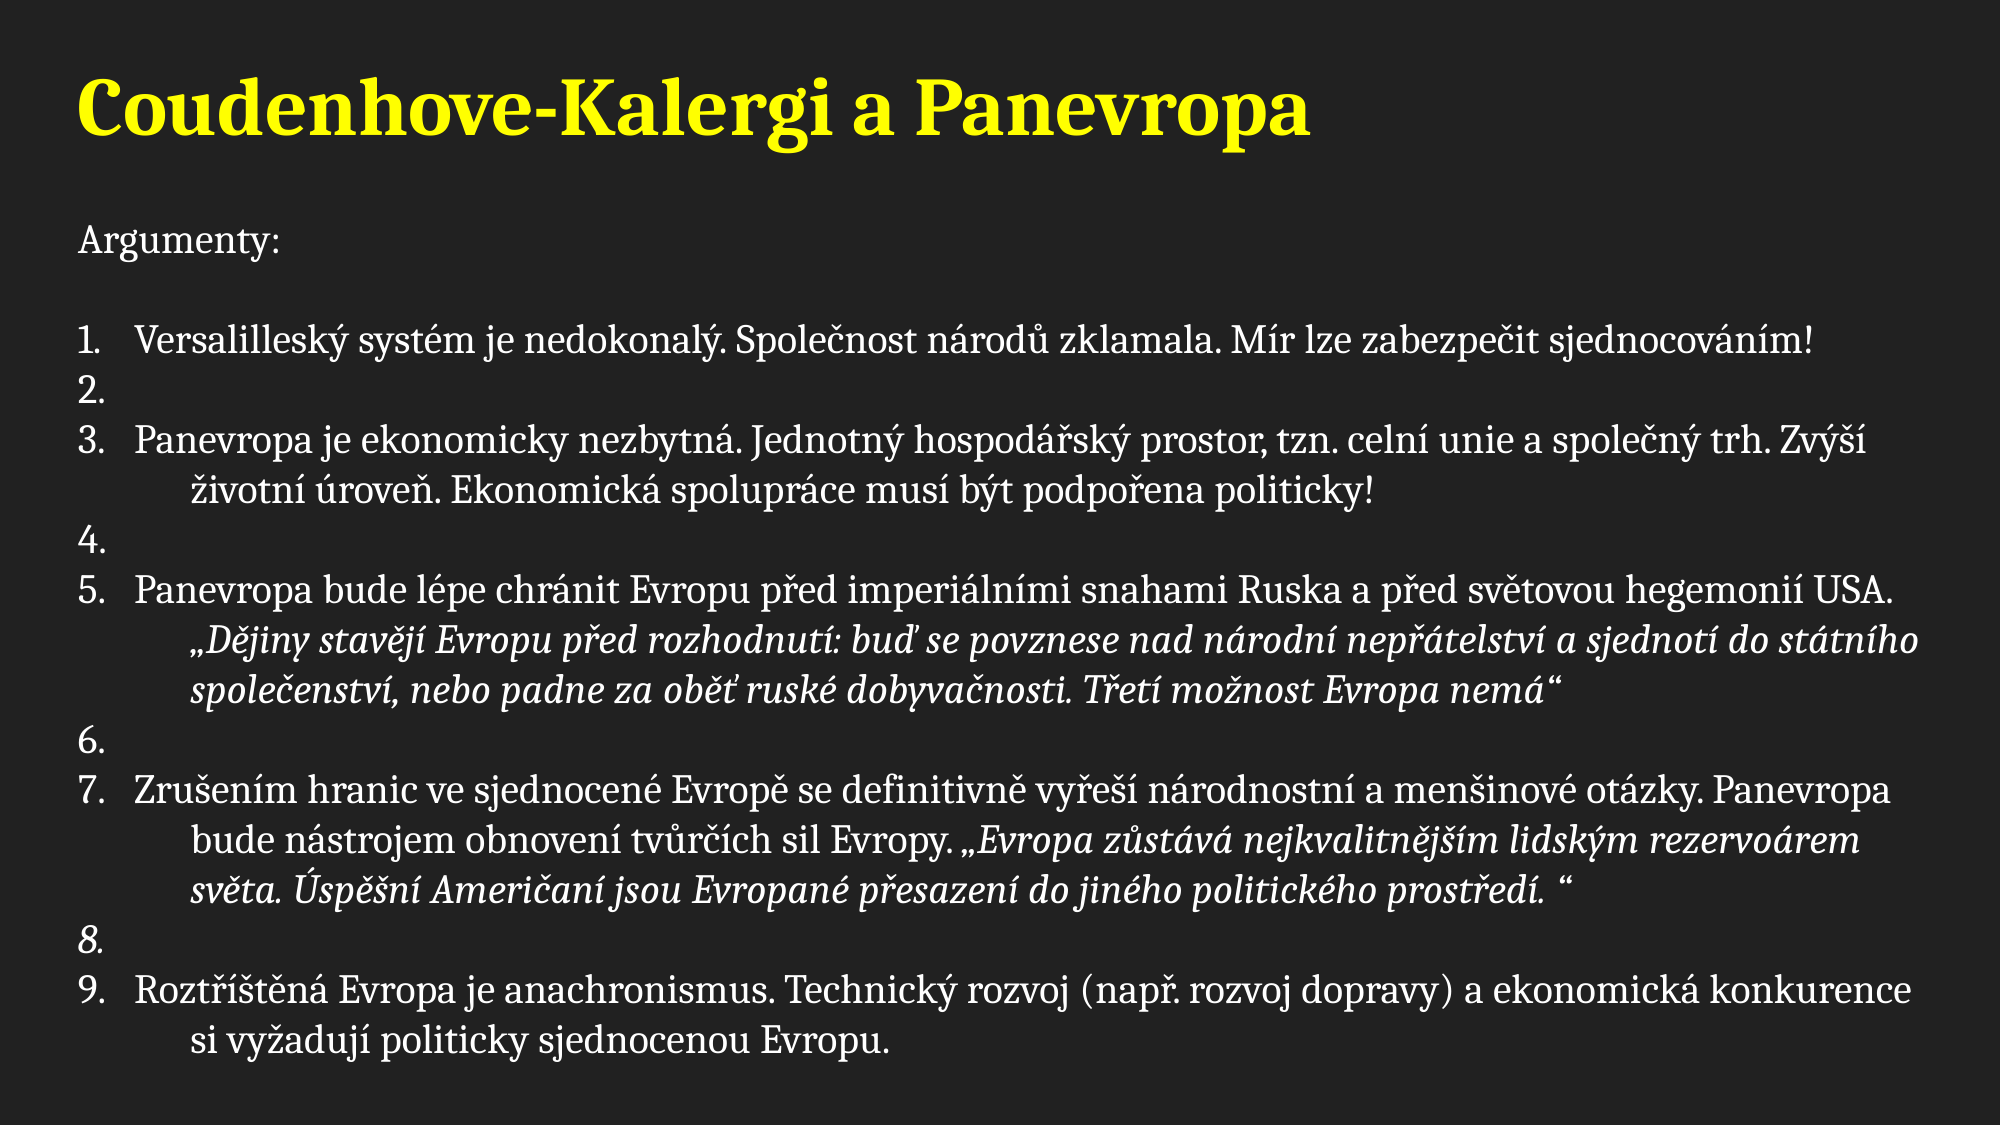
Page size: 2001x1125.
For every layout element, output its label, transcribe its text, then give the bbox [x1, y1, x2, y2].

text_box Coudenhove-Kalergi a Panevropa Argumenty: Versalilleský systém je nedokonalý. Společnost národů zklamala. Mír lze zabezpečit sjednocováním! Panevropa je ekonomicky nezbytná. Jednotný hospodářský prostor, tzn. celní unie a společný trh. Zvýší životní úroveň. Ekonomická spolupráce musí být podpořena politicky! Panevropa bude lépe chránit Evropu před imperiálními snahami Ruska a před světovou hegemonií USA. „Dějiny stavějí Evropu před rozhodnutí: buď se povznese nad národní nepřátelství a sjednotí do státního společenství, nebo padne za oběť ruské dobyvačnosti. Třetí možnost Evropa nemá“ Zrušením hranic ve sjednocené Evropě se definitivně vyřeší národnostní a menšinové otázky. Panevropa bude nástrojem obnovení tvůrčích sil Evropy. „Evropa zůstává nejkvalitnějším lidským rezervoárem světa. Úspěšní Američaní jsou Evropané přesazení do jiného politického prostředí. “ Roztříštěná Evropa je anachronismus. Technický rozvoj (např. rozvoj dopravy) a ekonomická konkurence si vyžadují politicky sjednocenou Evropu. [63, 44, 1950, 1070]
